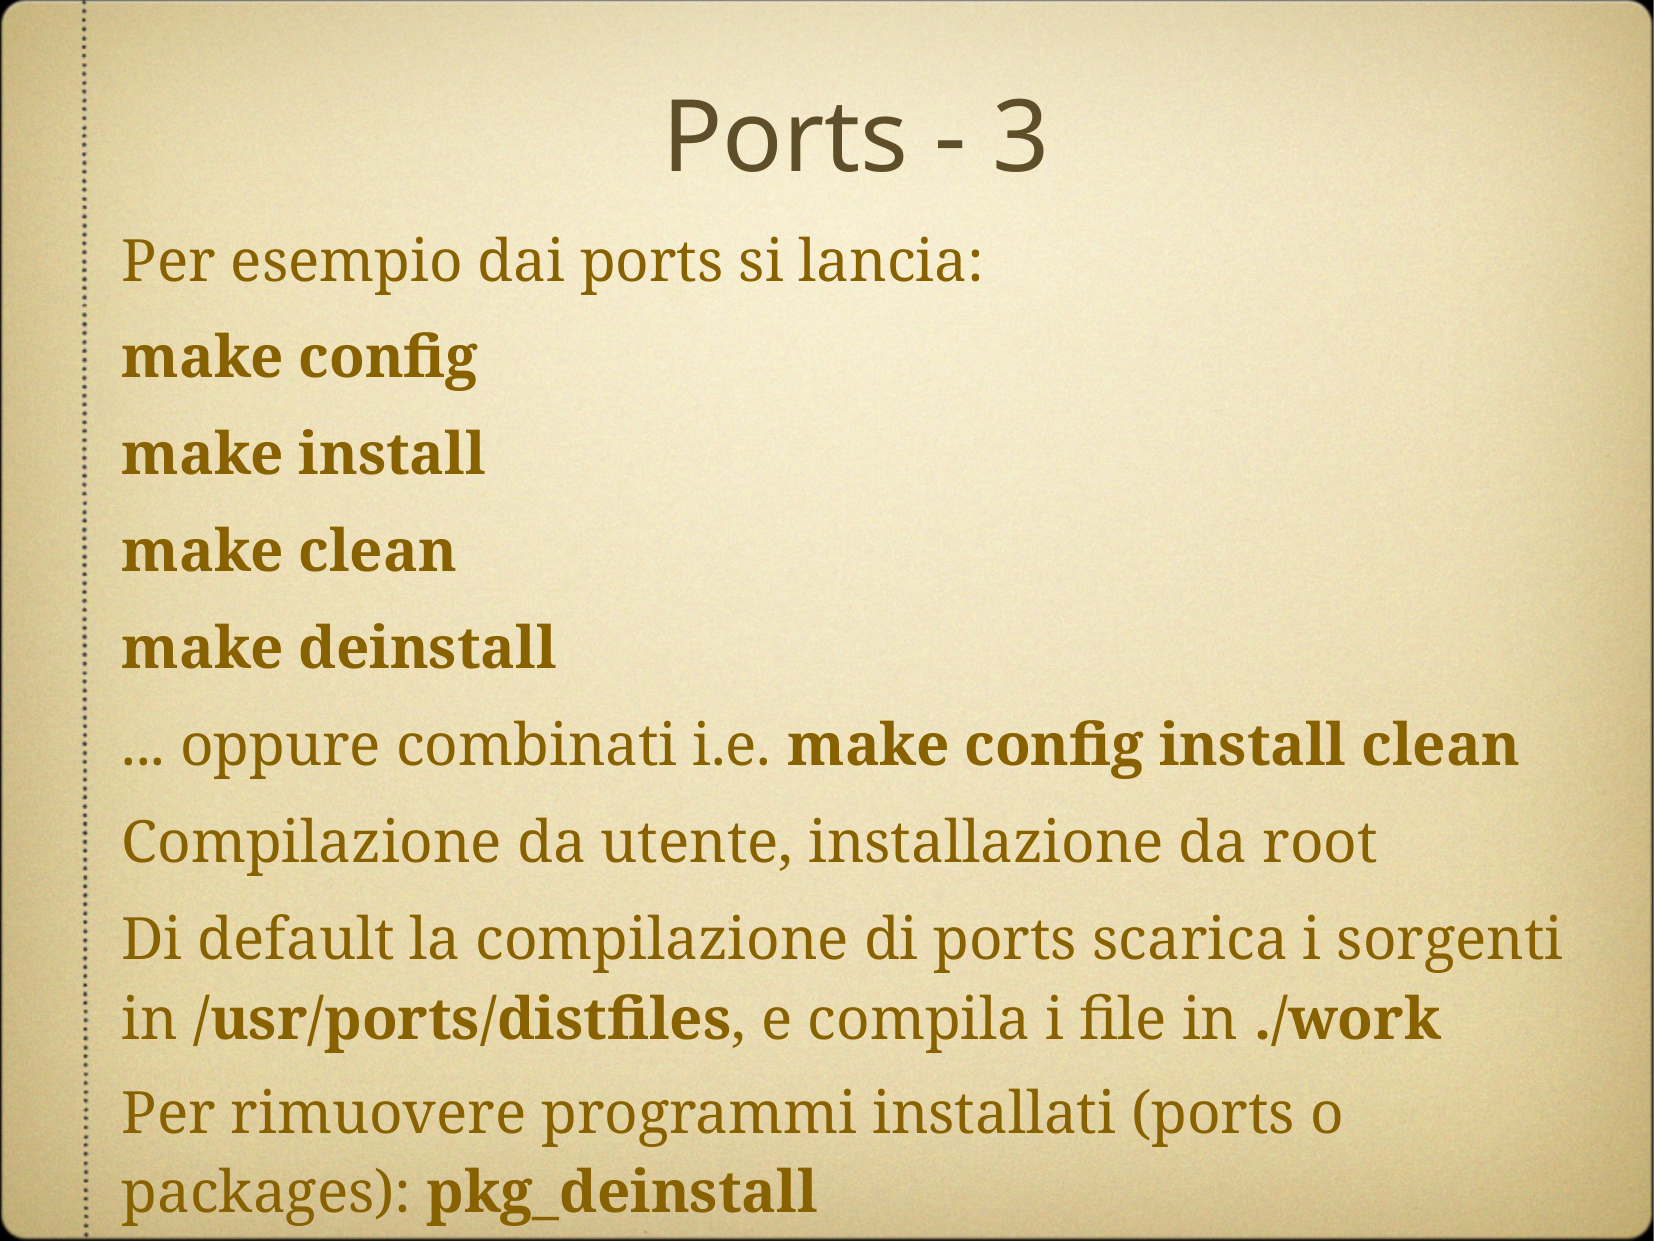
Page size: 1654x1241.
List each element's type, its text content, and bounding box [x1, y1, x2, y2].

picture [0, 0, 1654, 1241]
title Ports - 3 [118, 0, 1595, 265]
list Per esempio dai ports si lancia: make config make install make clean make deinstall ... oppure combinati i.e. make config install clean Compilazione da utente, installazione da root Di default la compilazione di ports scarica i sorgenti in /usr/ports/distfiles, e compila i file in ./work Per rimuovere programmi installati (ports o packages): pkg_deinstall [121, 218, 1612, 1149]
